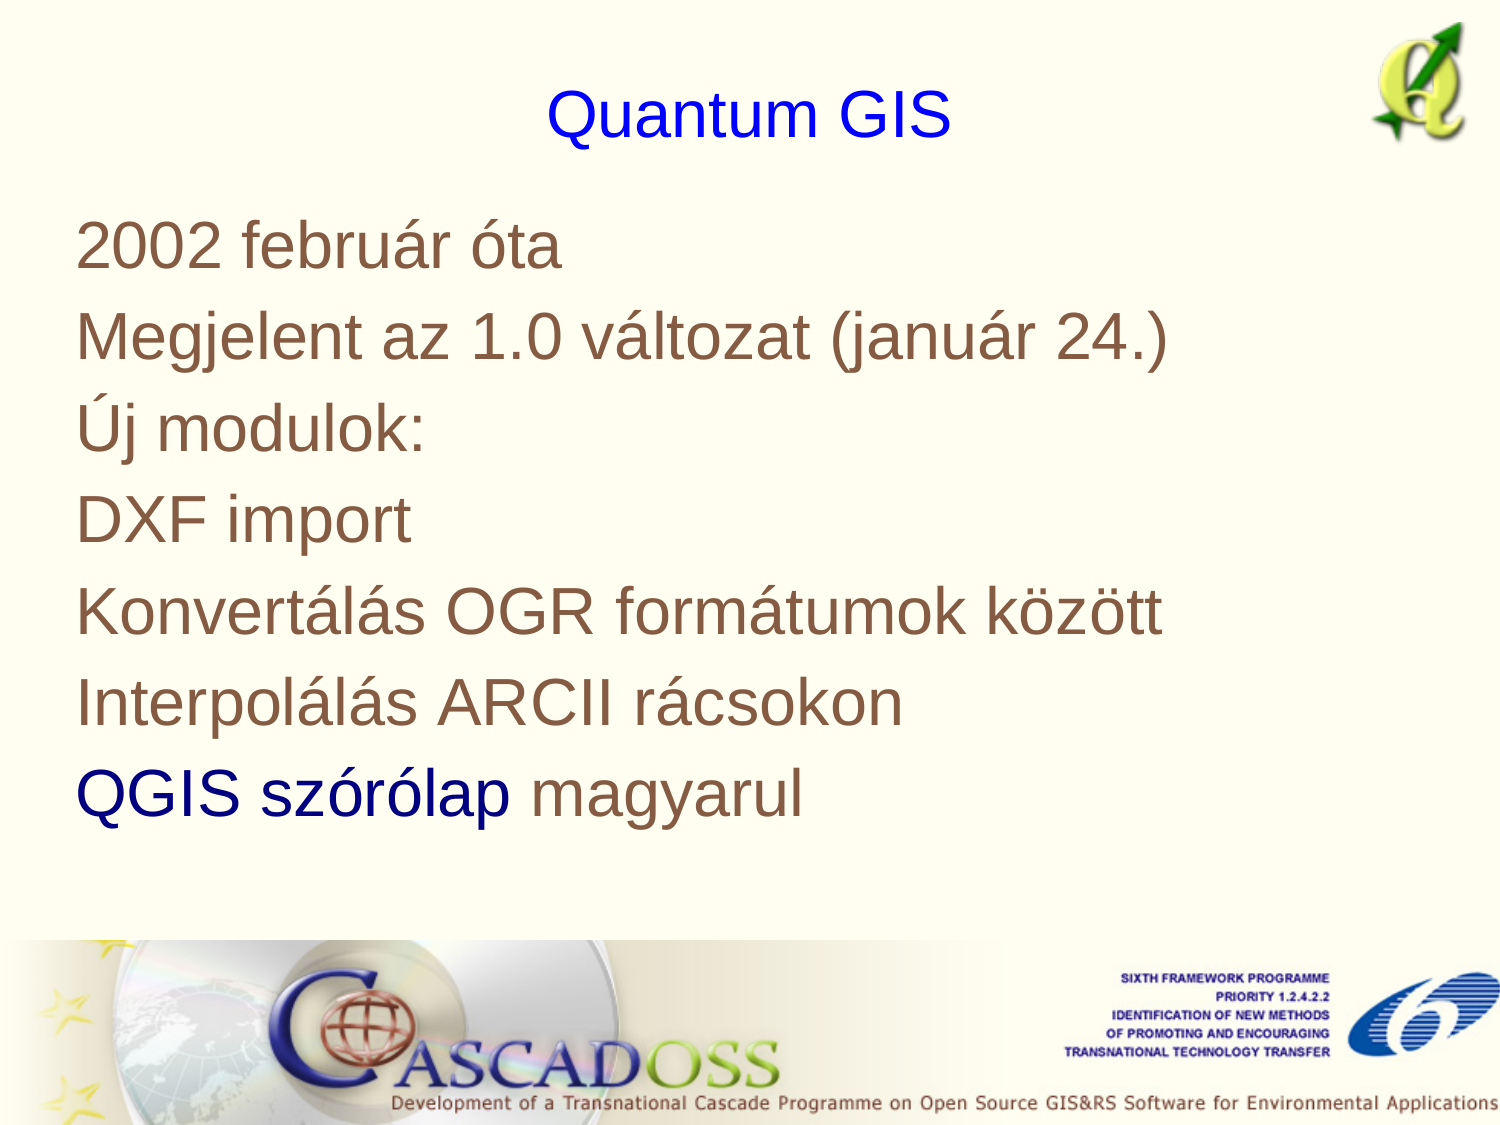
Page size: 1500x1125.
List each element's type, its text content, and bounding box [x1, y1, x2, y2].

picture [1358, 22, 1484, 148]
list 2002 február óta Megjelent az 1.0 változat (január 24.) Új modulok: DXF import Konvertálás OGR formátumok között Interpolálás ARCII rácsokon QGIS szórólap magyarul [75, 207, 1425, 923]
title Quantum GIS [75, 28, 1425, 201]
picture [0, 940, 1500, 1125]
